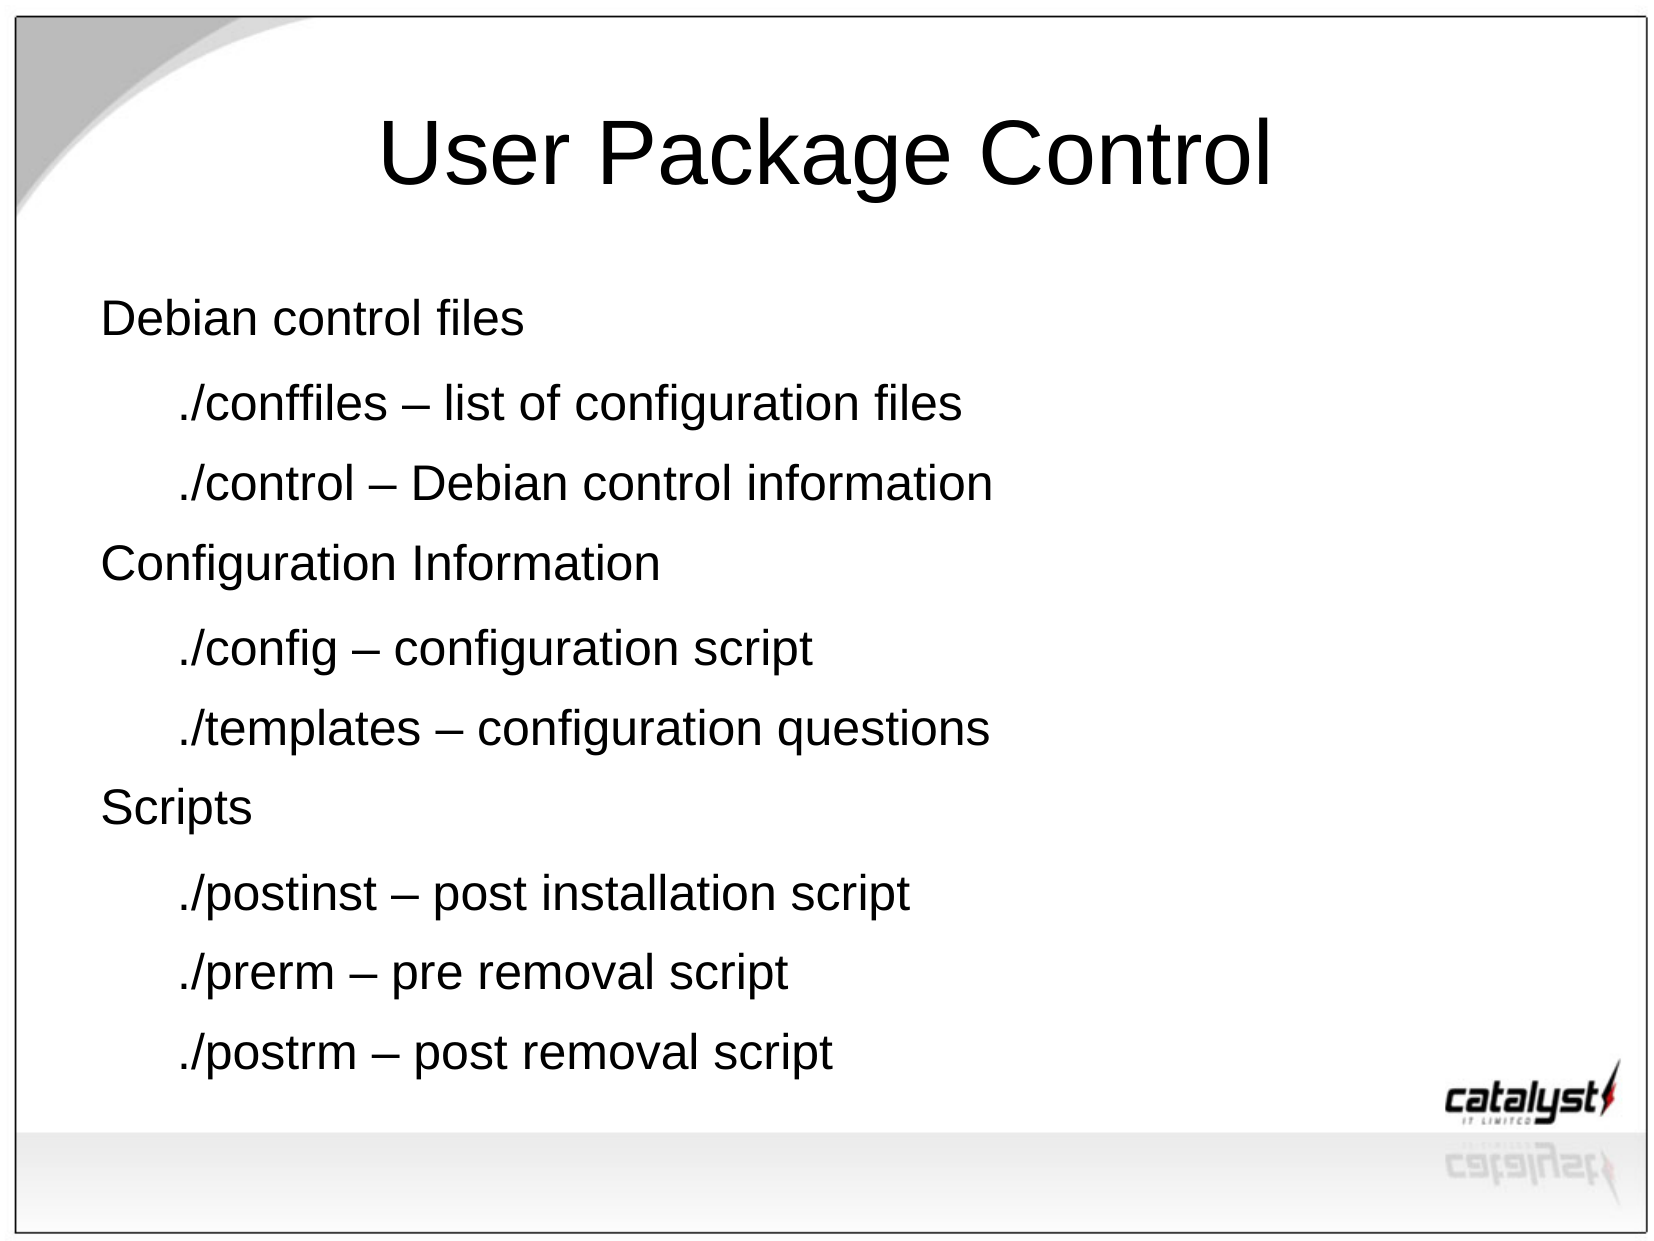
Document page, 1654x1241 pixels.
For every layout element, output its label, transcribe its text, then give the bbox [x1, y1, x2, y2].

picture [4, 5, 1654, 1241]
list Debian control files ./conffiles – list of configuration files ./control – Debian control information Configuration Information ./config – configuration script ./templates – configuration questions Scripts ./postinst – post installation script ./prerm – pre removal script ./postrm – post removal script [82, 290, 1571, 1094]
title User Package Control [82, 56, 1571, 250]
